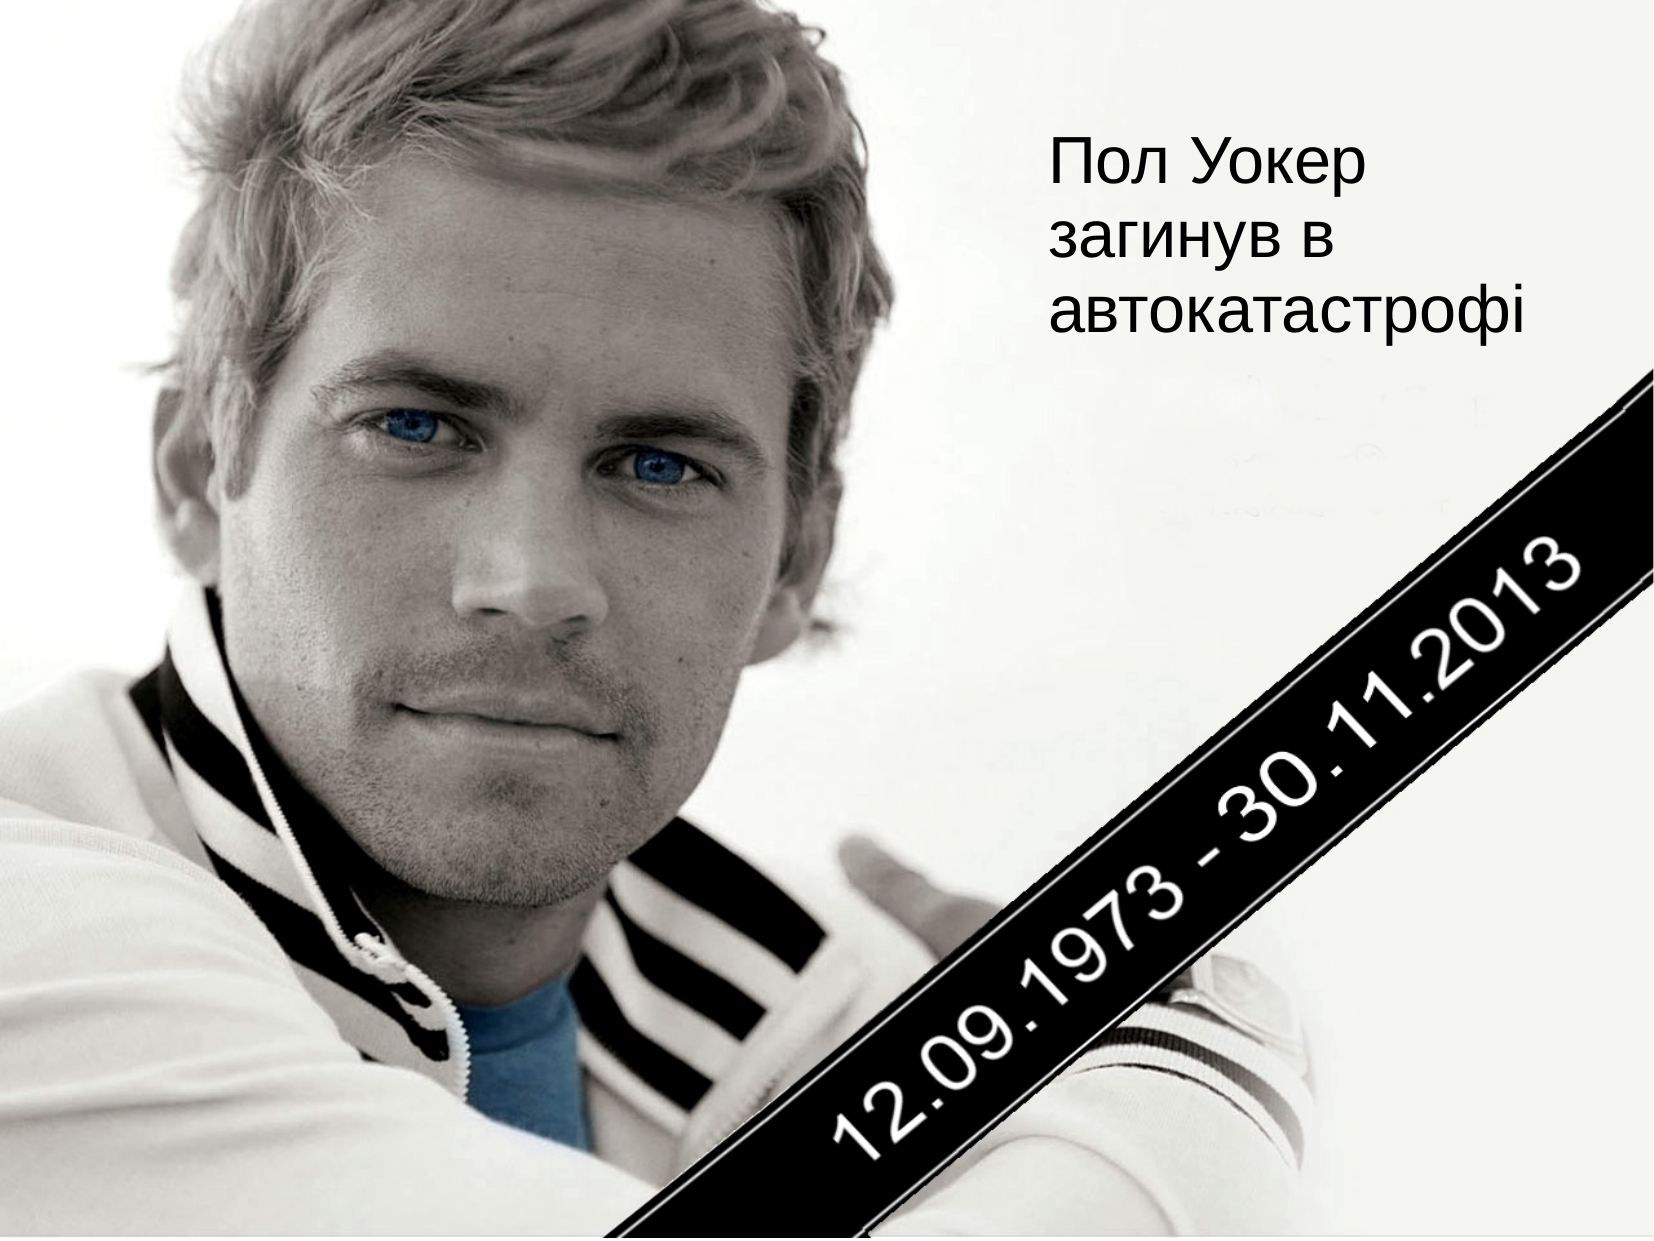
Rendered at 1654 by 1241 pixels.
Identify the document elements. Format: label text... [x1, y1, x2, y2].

picture [0, 0, 1654, 1238]
text_box Пол Уокер загинув в автокатастрофі [1033, 115, 1565, 355]
